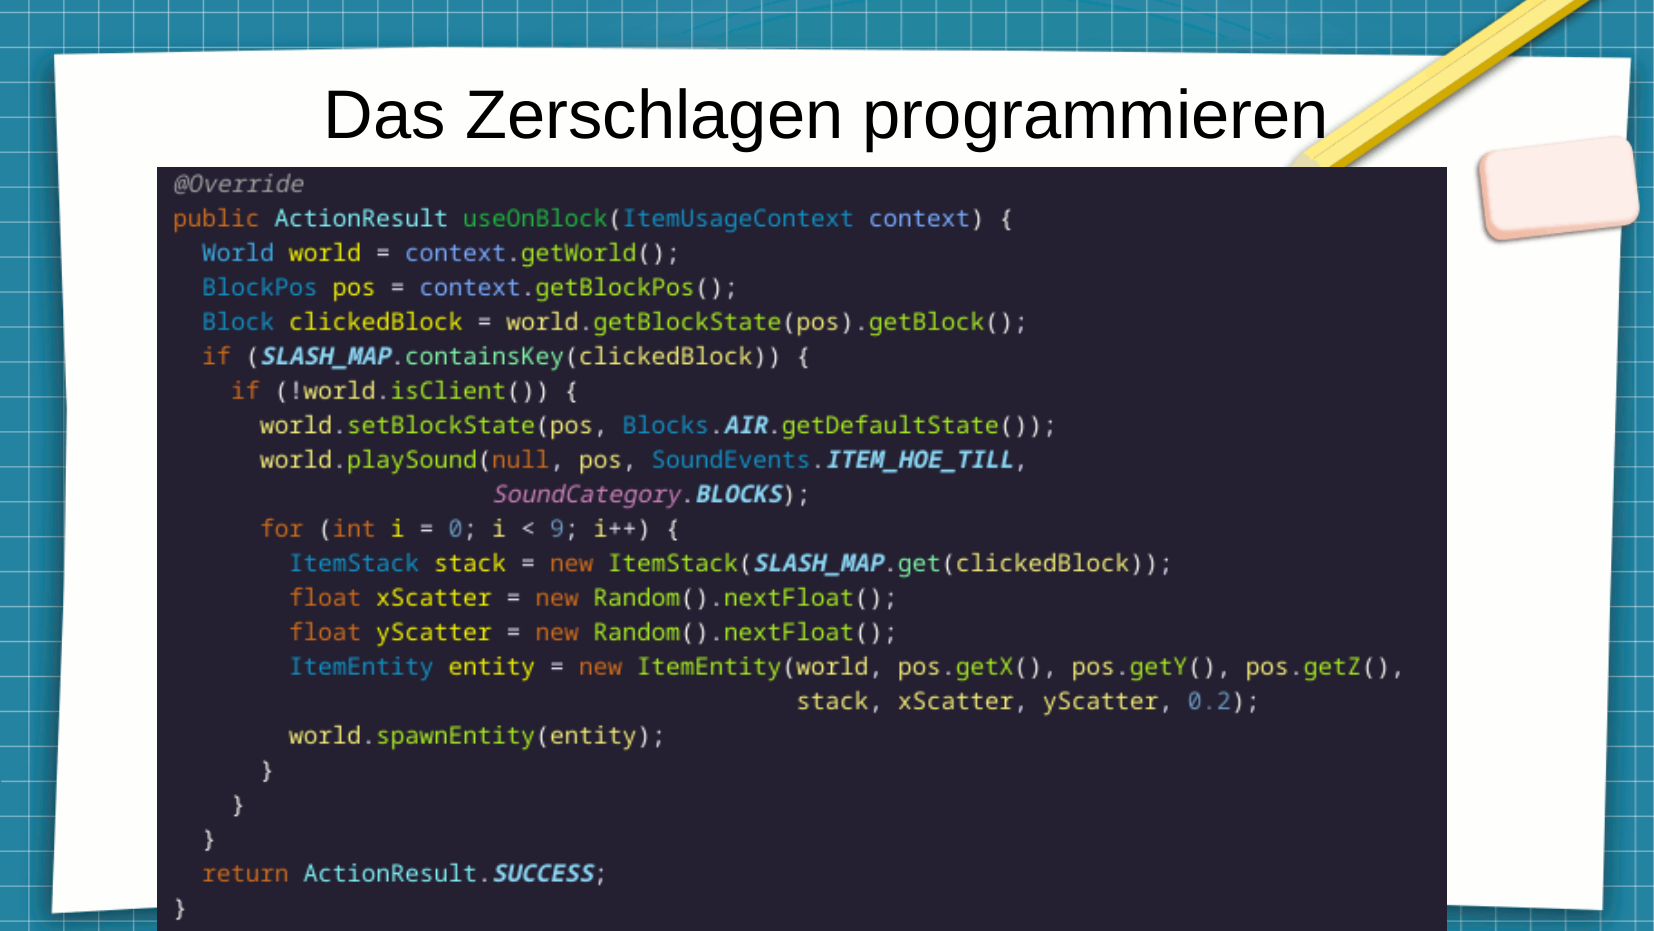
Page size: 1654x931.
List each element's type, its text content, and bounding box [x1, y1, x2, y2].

title Das Zerschlagen programmieren [82, 37, 1571, 193]
picture [0, 0, 1654, 931]
